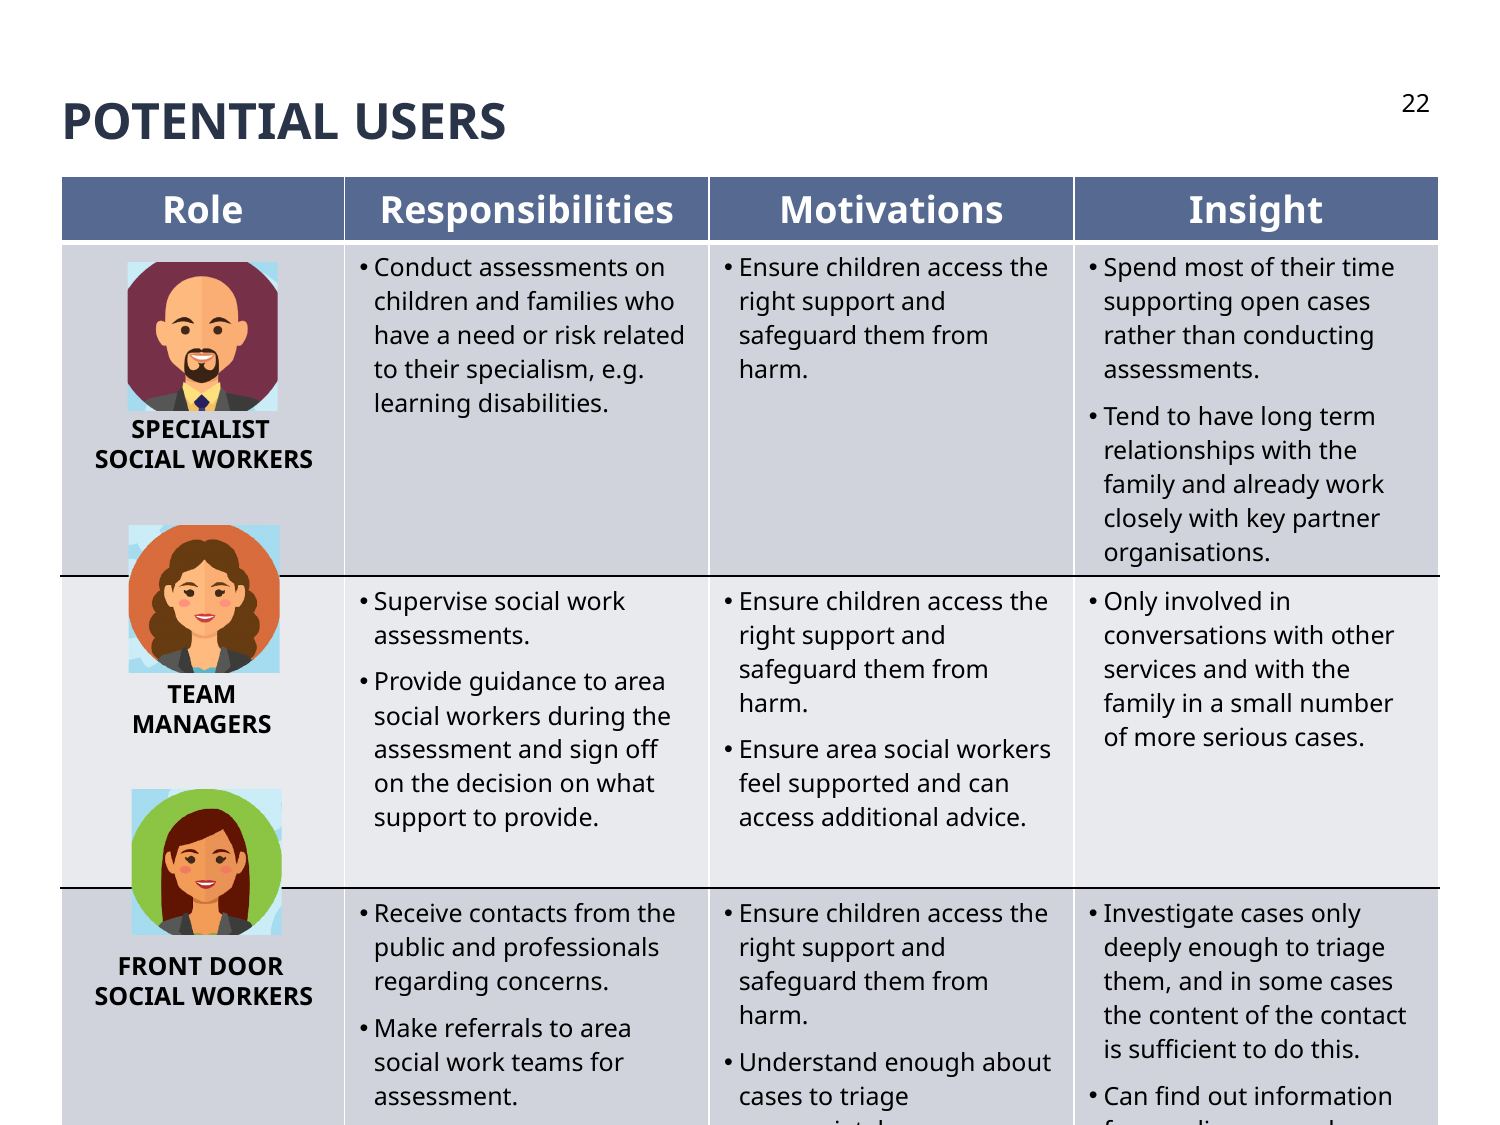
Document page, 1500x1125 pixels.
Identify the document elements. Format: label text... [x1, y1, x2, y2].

text_box FRONT DOOR SOCIAL WORKERS [69, 942, 339, 1049]
table_cell Ensure children access the right support and safeguard them from harm. [710, 256, 1073, 575]
table_cell Receive contacts from the public and professionals regarding concerns. Make referrals to area social work teams for assessment. [345, 889, 708, 1125]
table_cell Conduct assessments on children and families who have a need or risk related to their specialism, e.g. learning disabilities. [345, 256, 708, 575]
slide_number <number> [1388, 87, 1431, 148]
table_cell Supervise social work assessments. Provide guidance to area social workers during the assessment and sign off on the decision on what support to provide. [345, 577, 708, 887]
picture [128, 525, 280, 673]
text_box POTENTIAL USERS [61, 85, 1374, 256]
table_cell [62, 889, 344, 1125]
table_cell Investigate cases only deeply enough to triage them, and in some cases the content of the contact is sufficient to do this. Can find out information from police researchers and health visitors stationed at the front door. [1075, 889, 1438, 1125]
picture [131, 789, 282, 935]
text_box TEAM MANAGERS [110, 670, 300, 747]
table_cell Only involved in conversations with other services and with the family in a small number of more serious cases. [1075, 577, 1438, 887]
picture [127, 262, 278, 405]
table_cell Ensure children access the right support and safeguard them from harm. Ensure area social workers feel supported and can access additional advice. [710, 577, 1073, 887]
table_cell [62, 577, 344, 887]
table_cell Spend most of their time supporting open cases rather than conducting assessments. Tend to have long term relationships with the family and already work closely with key partner organisations. [1075, 245, 1438, 575]
text_box SPECIALIST SOCIAL WORKERS [69, 405, 339, 482]
table_header Insight [1374, 177, 1438, 240]
table_cell Ensure children access the right support and safeguard them from harm. Understand enough about cases to triage appropriately. [710, 889, 1073, 1125]
table_cell [62, 256, 344, 575]
